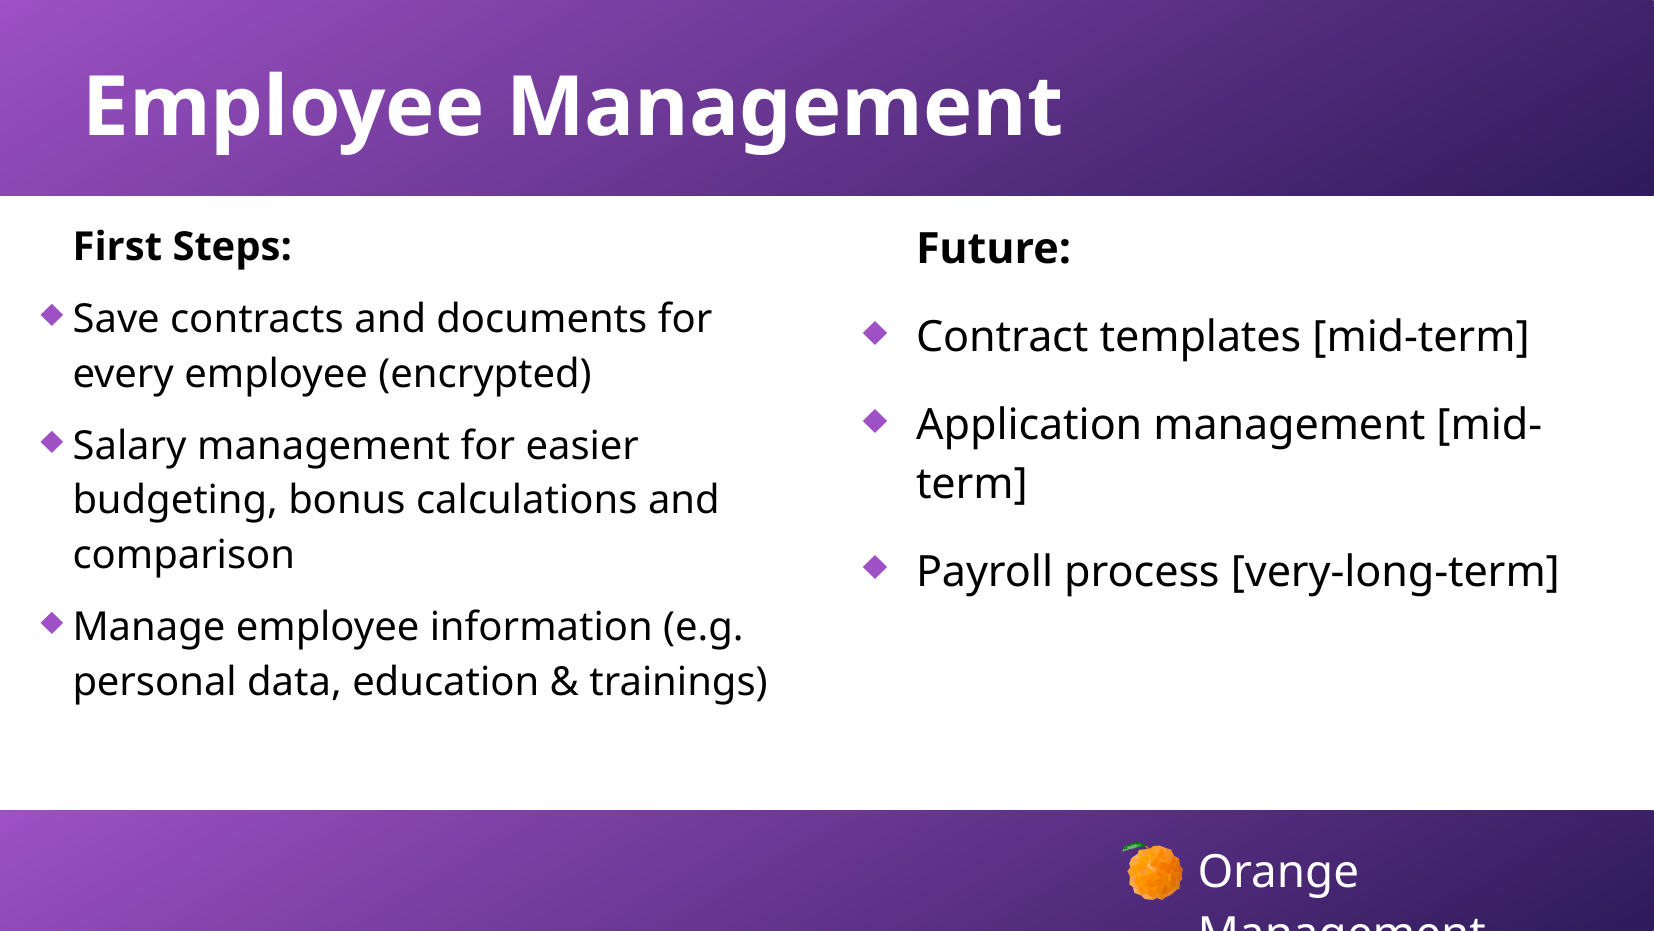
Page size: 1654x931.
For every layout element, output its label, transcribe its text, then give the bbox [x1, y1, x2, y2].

text_box [1450, 927, 1461, 931]
text_box [1423, 927, 1434, 931]
picture [1121, 842, 1183, 901]
list First Steps: Save contracts and documents for every employee (encrypted) Salary management for easier budgeting, bonus calculations and comparison Manage employee information (e.g. personal data, education & trainings) [30, 217, 781, 758]
text_box [0, 0, 1654, 196]
text_box Orange Management [1182, 830, 1648, 907]
title Employee Management [82, 25, 1571, 181]
text_box [1205, 921, 1209, 931]
text_box [1273, 927, 1284, 931]
text_box [1326, 927, 1337, 931]
text_box [1396, 927, 1407, 931]
text_box [0, 810, 1654, 931]
text_box [1355, 927, 1366, 931]
text_box [1381, 927, 1391, 931]
list Future: Contract templates [mid-term] Application management [mid-term] Payroll process [very-long-term] [845, 217, 1606, 758]
